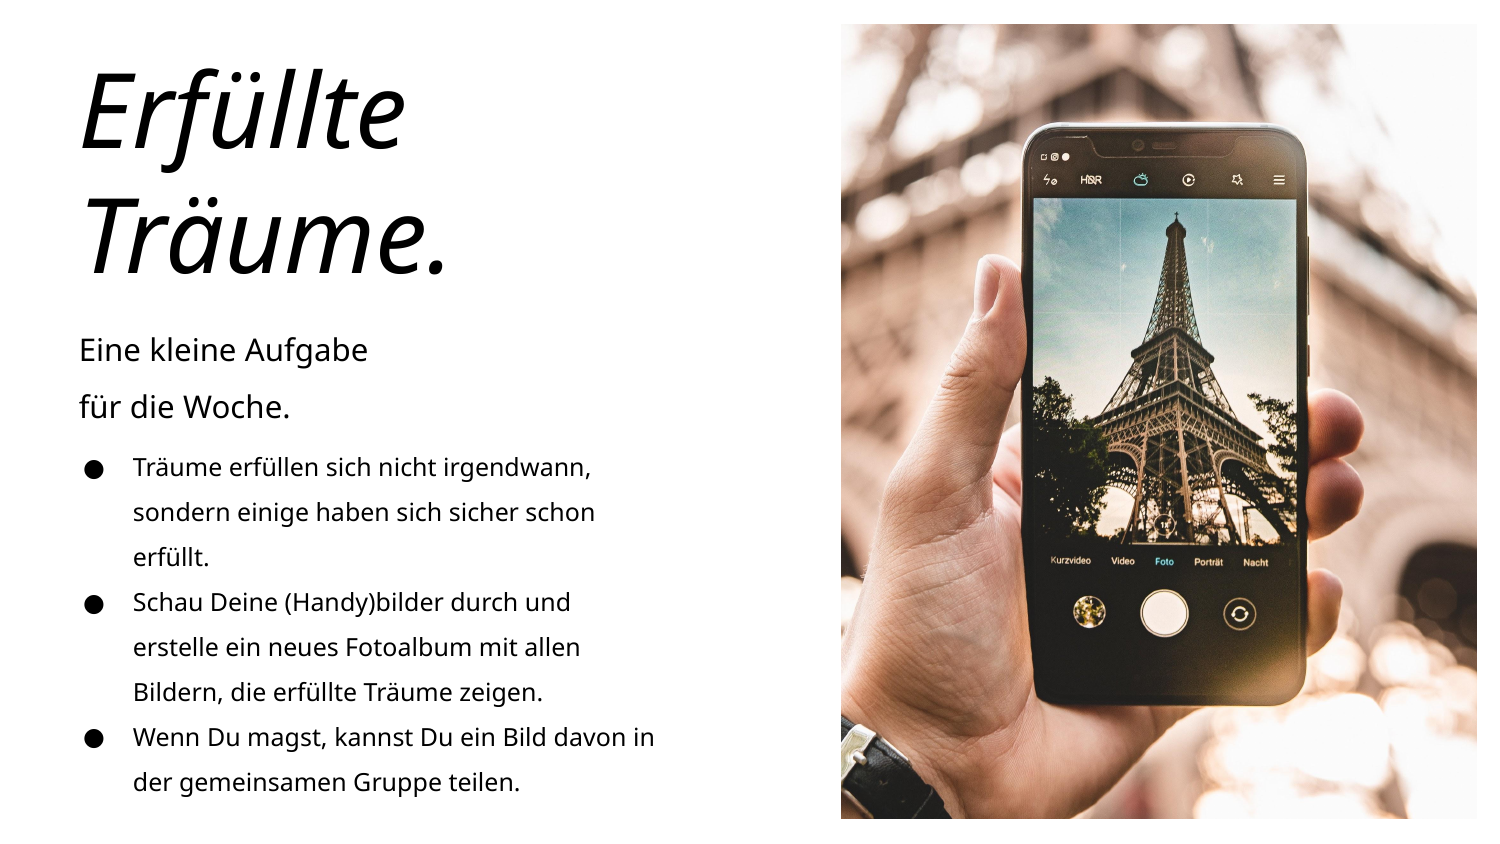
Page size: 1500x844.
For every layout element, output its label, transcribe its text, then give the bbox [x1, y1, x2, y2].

text_box Erfüllte Träume. [63, 29, 815, 310]
text_box Eine kleine Aufgabe für die Woche. [63, 310, 800, 440]
picture [841, 24, 1477, 819]
text_box Träume erfüllen sich nicht irgendwann, sondern einige haben sich sicher schon erfüllt. Schau Deine (Handy)bilder durch und erstelle ein neues Fotoalbum mit allen Bildern, die erfüllte Träume zeigen. Wenn Du magst, kannst Du ein Bild davon in der gemeinsamen Gruppe teilen. [42, 421, 678, 812]
